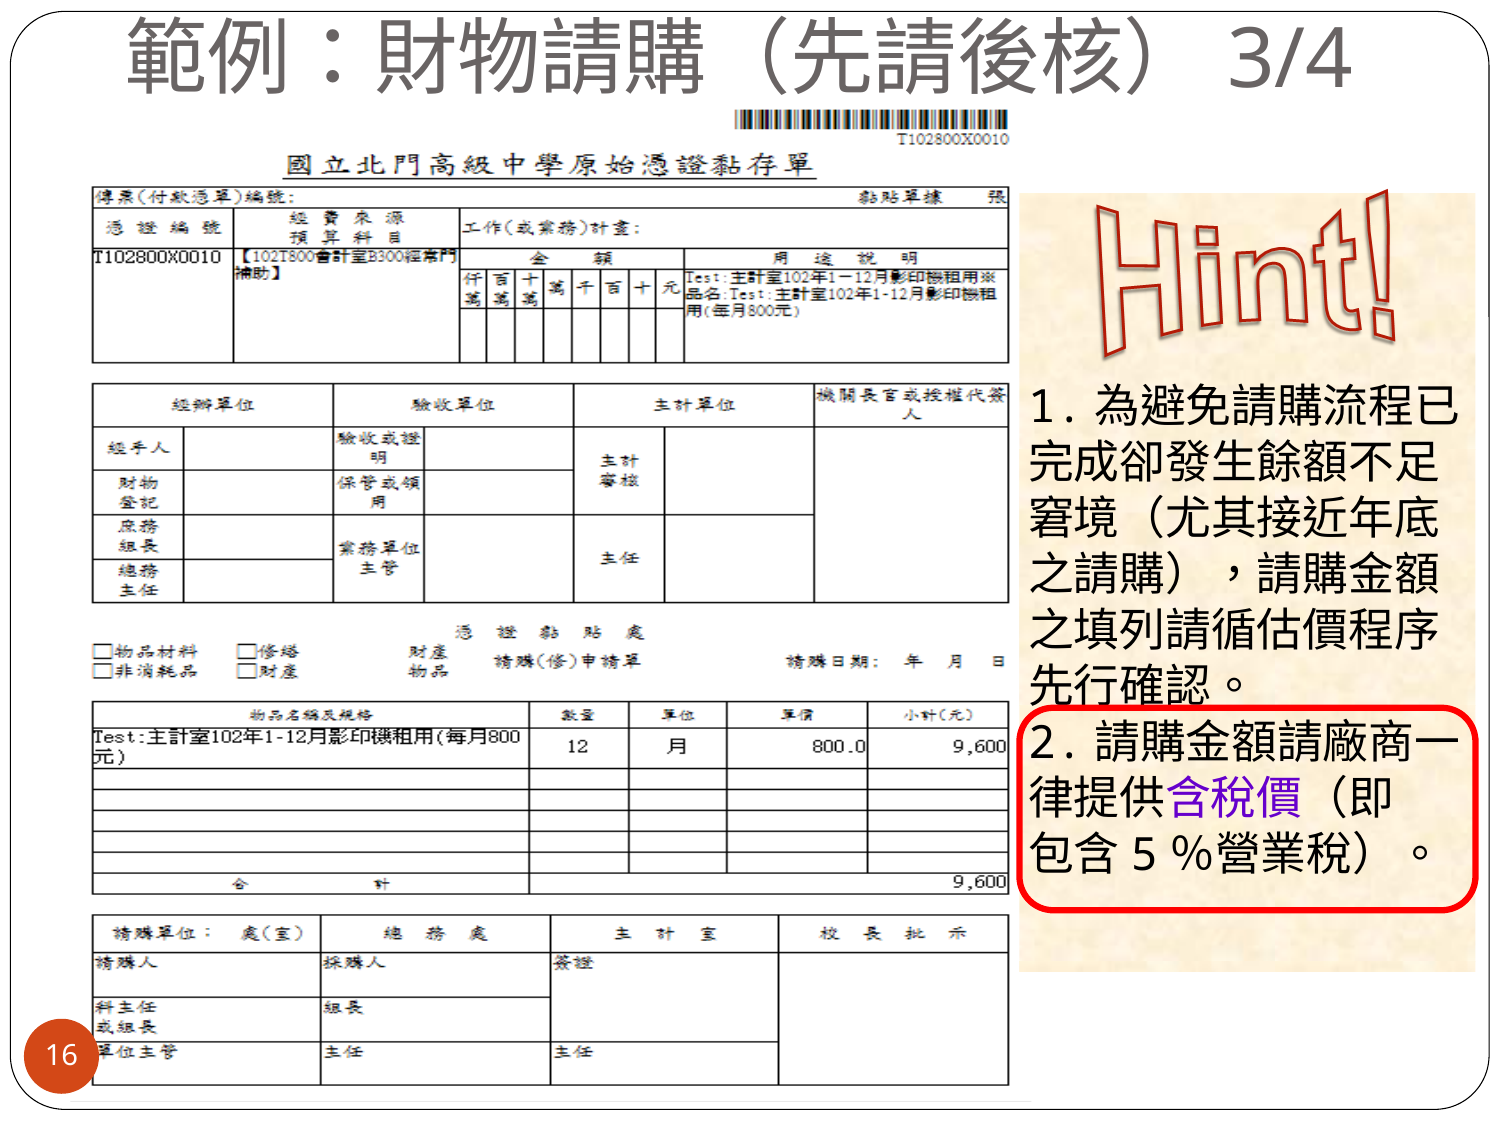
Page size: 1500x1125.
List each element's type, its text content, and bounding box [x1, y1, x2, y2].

text_box 1.為避免請購流程已 完成卻發生餘額不足 窘境（尤其接近年底 之請購），請購金額 之填列請循估價程序 先行確認。 2.請購金額請廠商一 律提供含稅價（即 包含5％營業稅）。 [1019, 893, 1476, 972]
text_box 1.為避免請購流程已 完成卻發生餘額不足 窘境（尤其接近年底 之請購），請購金額 之填列請循估價程序 先行確認。 2.請購金額請廠商一 律提供含稅價（即 包含5％營業稅）。 [1023, 711, 1472, 907]
picture [1090, 187, 1398, 365]
text_box 範例：財物請購（先請後核）3/4 [117, 0, 1418, 119]
text_box 1.為避免請購流程已 完成卻發生餘額不足 窘境（尤其接近年底 之請購），請購金額 之填列請循估價程序 先行確認。 2.請購金額請廠商一 律提供含稅價（即 包含5％營業稅）。 [1019, 193, 1476, 725]
picture [70, 93, 1032, 1102]
text_box [23, 1018, 99, 1094]
